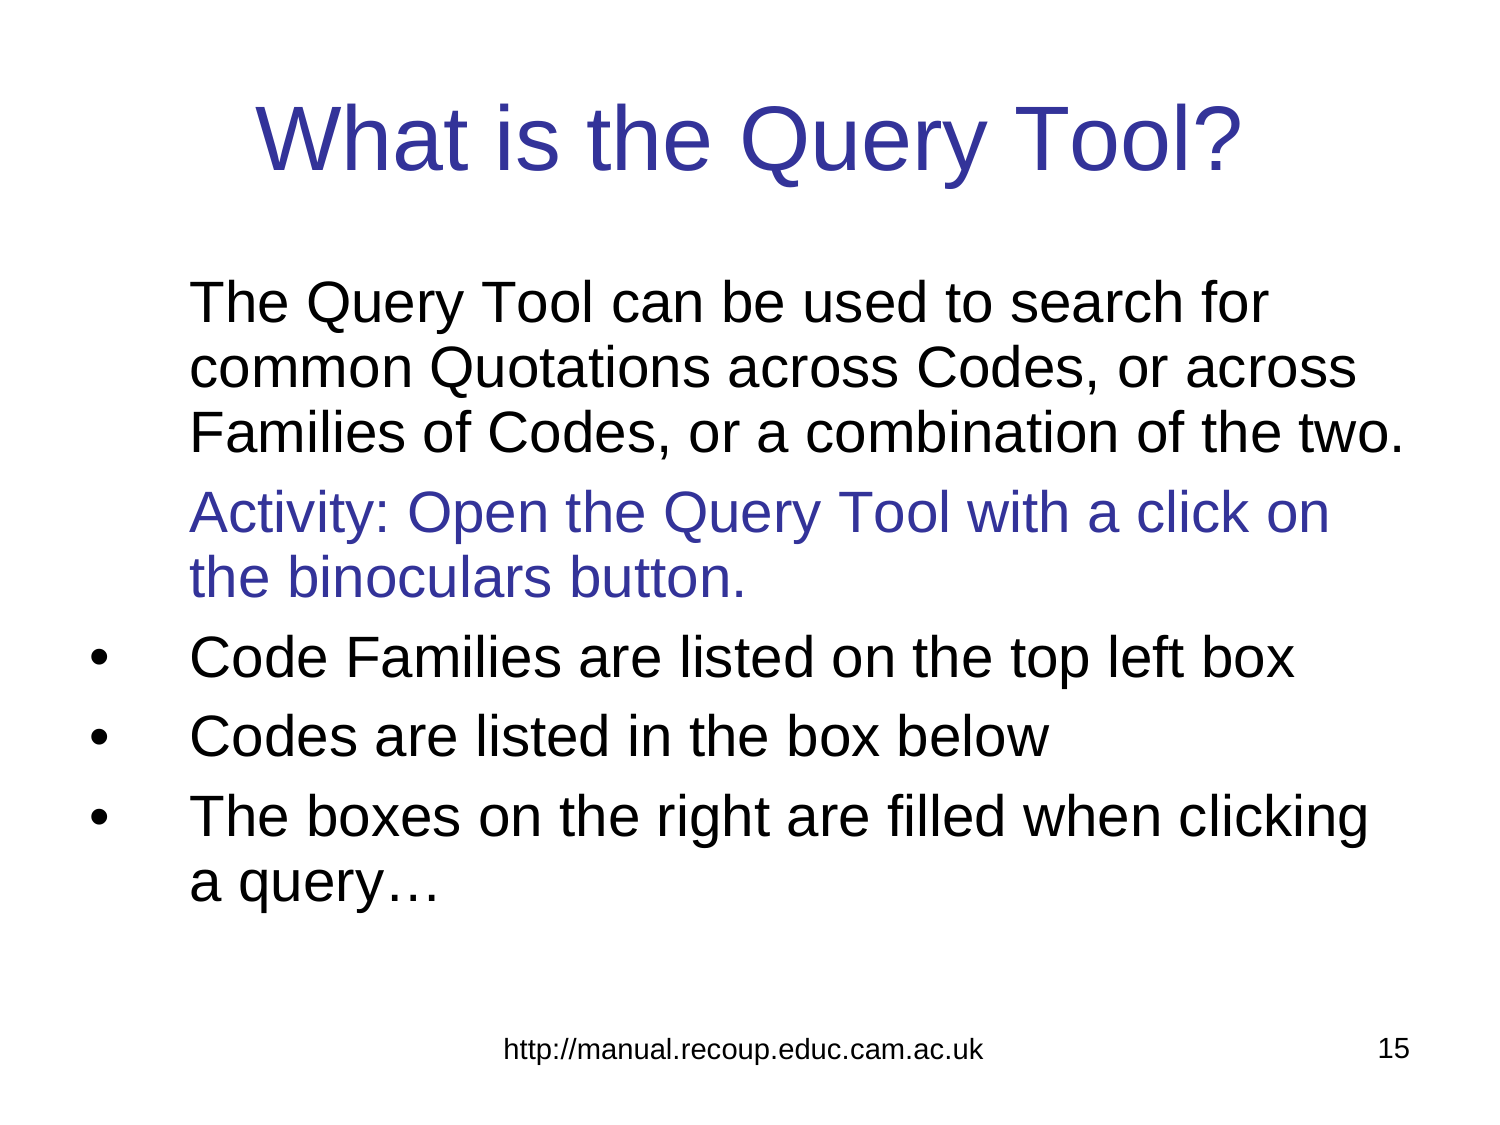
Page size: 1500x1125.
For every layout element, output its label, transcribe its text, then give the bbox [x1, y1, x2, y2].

list The Query Tool can be used to search for common Quotations across Codes, or across Families of Codes, or a combination of the two. Activity: Open the Query Tool with a click on the binoculars button. Code Families are listed on the top left box Codes are listed in the box below The boxes on the right are filled when clicking a query… [75, 262, 1426, 1051]
title What is the Query Tool? [75, 45, 1426, 233]
